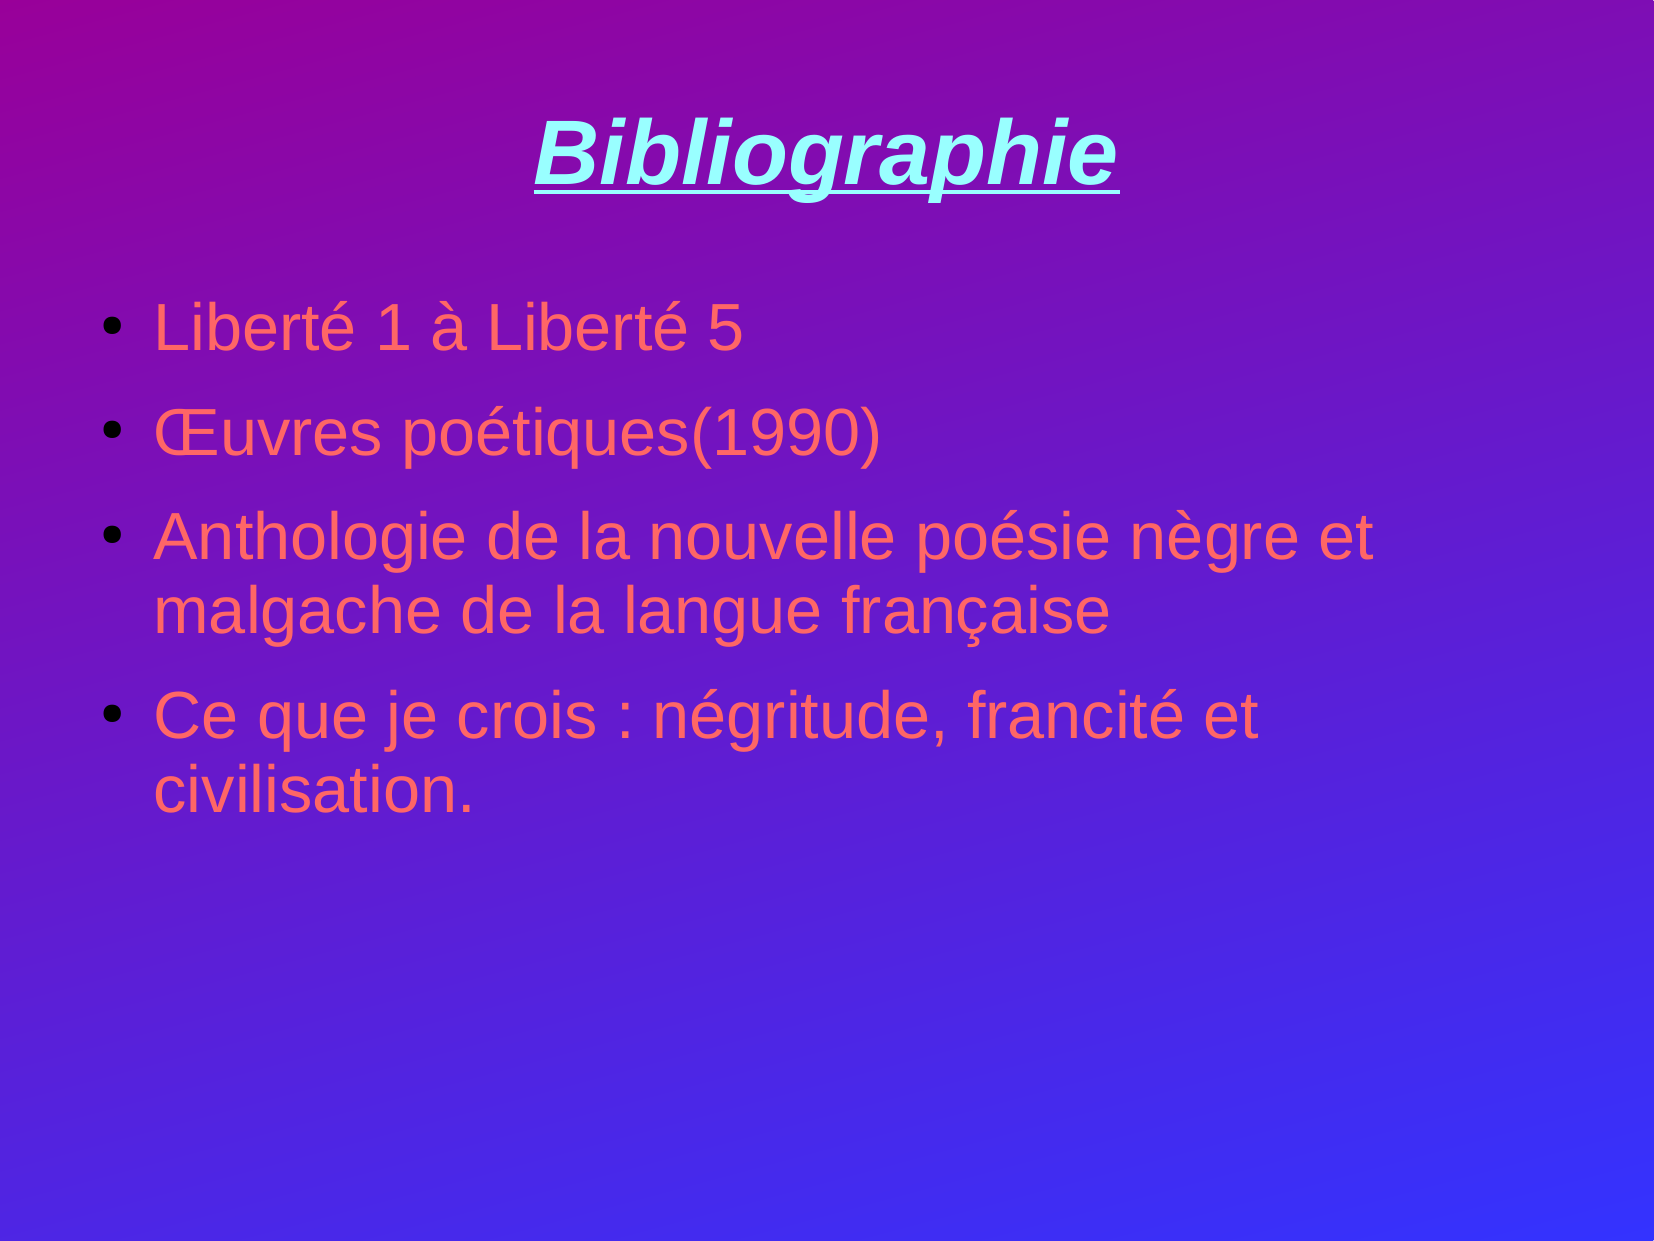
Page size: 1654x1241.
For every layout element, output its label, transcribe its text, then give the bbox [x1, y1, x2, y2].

list Liberté 1 à Liberté 5 Œuvres poétiques(1990) Anthologie de la nouvelle poésie nègre et malgache de la langue française Ce que je crois : négritude, francité et civilisation. [82, 290, 1571, 1109]
title Bibliographie [82, 49, 1571, 257]
